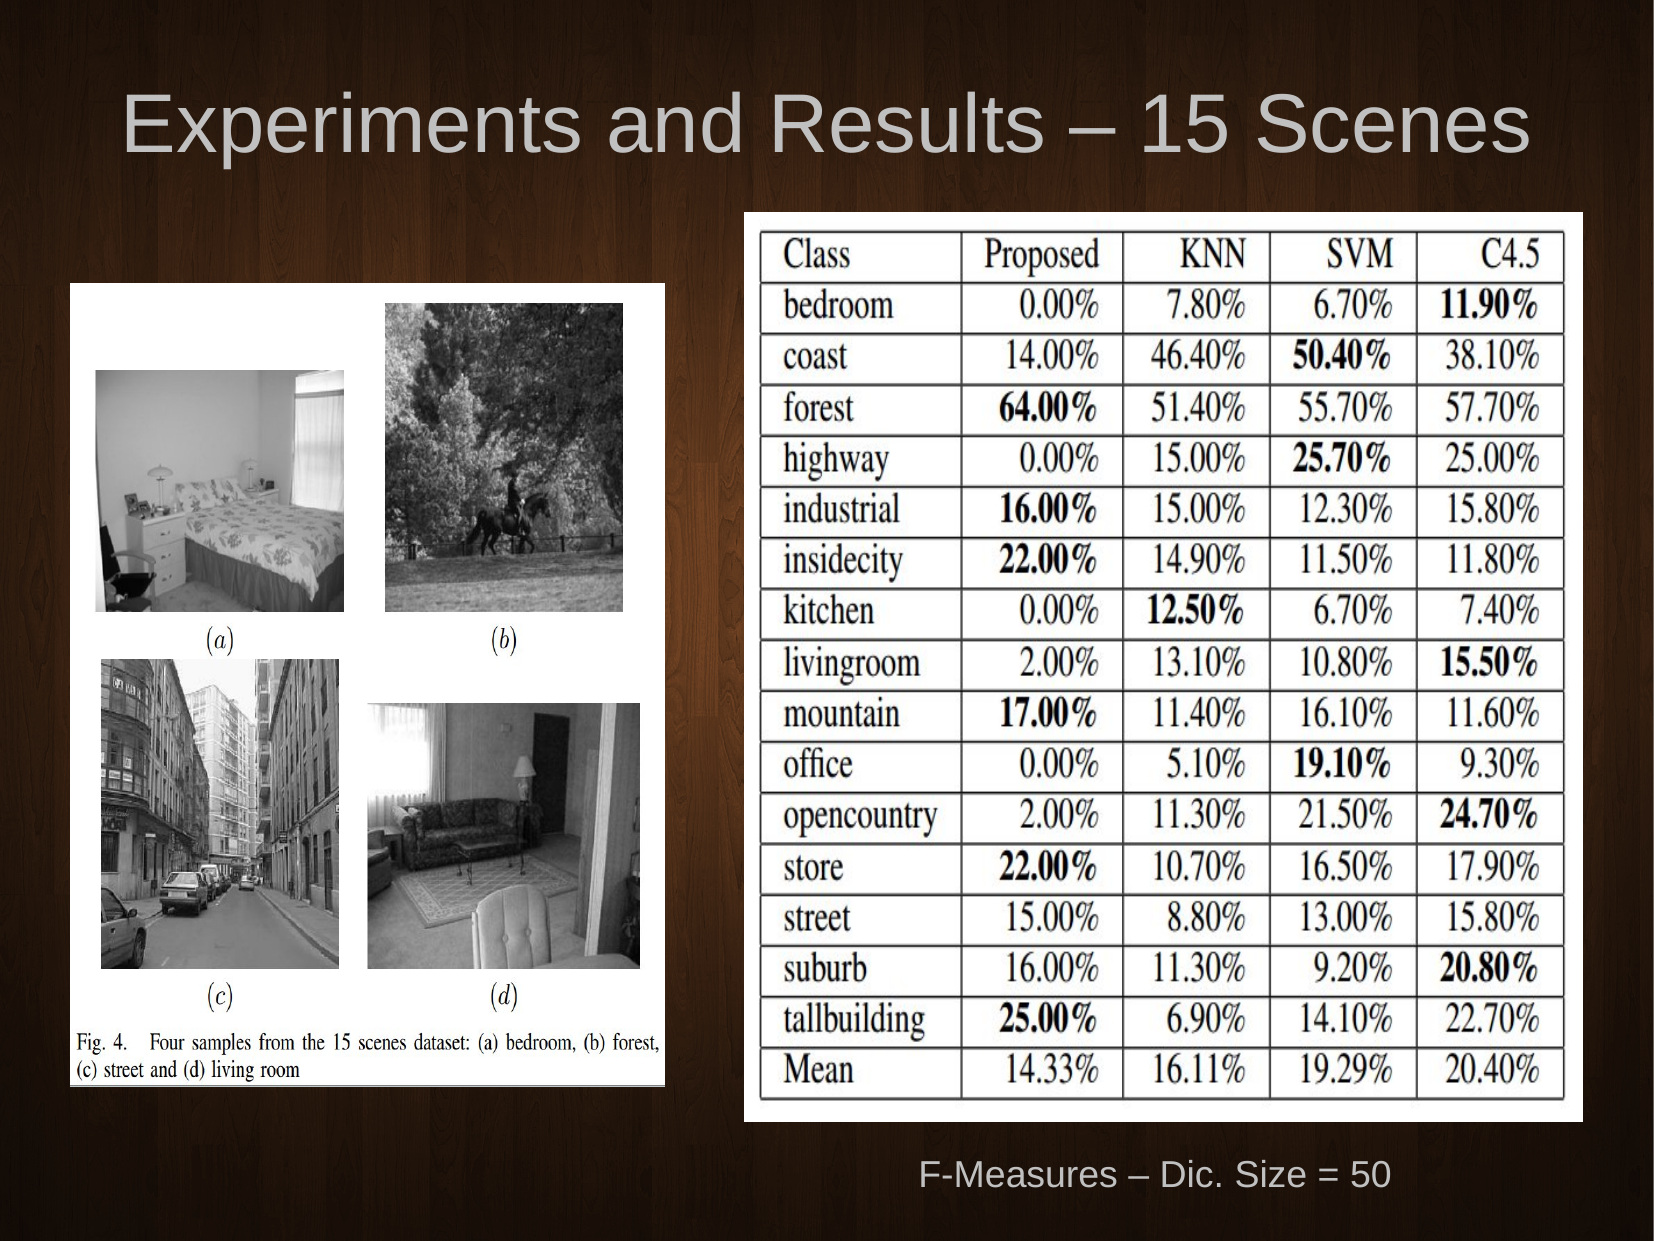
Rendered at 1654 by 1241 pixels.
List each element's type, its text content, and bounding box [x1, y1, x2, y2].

picture [0, 0, 1654, 1241]
text_box F-Measures – Dic. Size = 50 [903, 1145, 1407, 1203]
title Experiments and Results – 15 Scenes [82, 19, 1571, 227]
